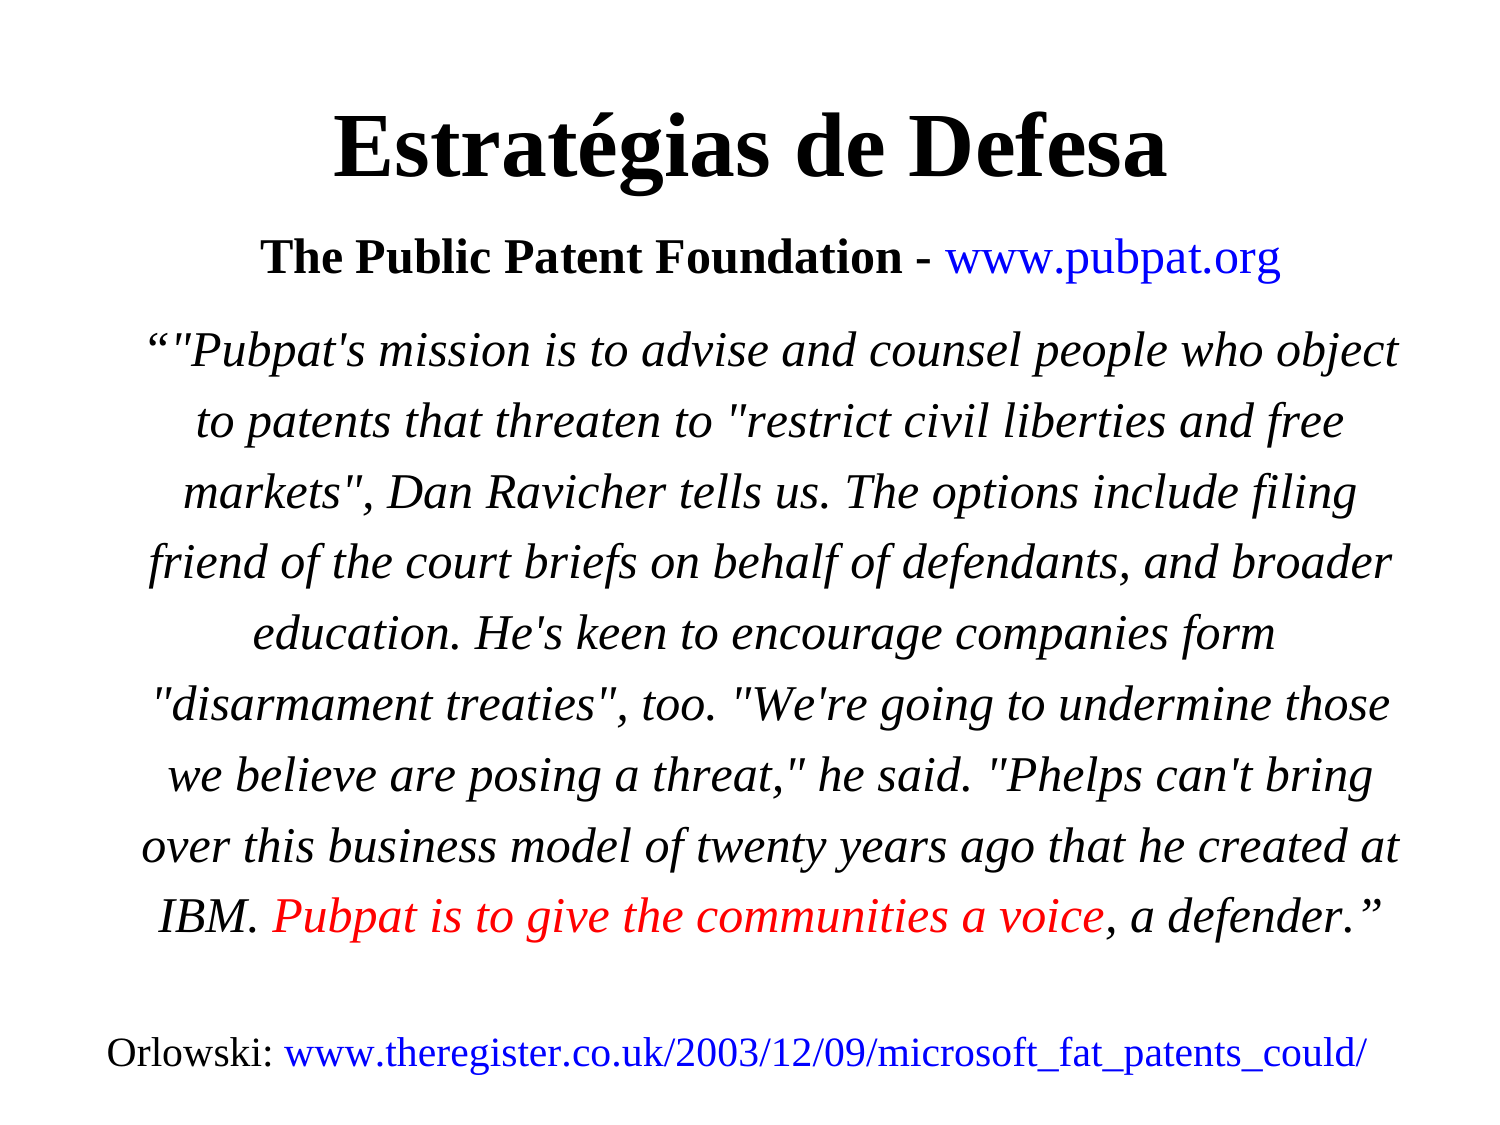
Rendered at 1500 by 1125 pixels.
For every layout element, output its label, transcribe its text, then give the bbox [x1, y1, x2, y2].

title Estratégias de Defesa [87, 62, 1416, 223]
text_box Orlowski: www.theregister.co.uk/2003/12/09/microsoft_fat_patents_could/ [54, 1019, 1434, 1075]
text_box The Public Patent Foundation - www.pubpat.org “"Pubpat's mission is to advise and counsel people who object to patents that threaten to "restrict civil liberties and free markets", Dan Ravicher tells us. The options include filing friend of the court briefs on behalf of defendants, and broader education. He's keen to encourage companies form "disarmament treaties", too. "We're going to undermine those we believe are posing a threat," he said. "Phelps can't bring over this business model of twenty years ago that he created at IBM. Pubpat is to give the communities a voice, a defender.” [120, 229, 1421, 961]
